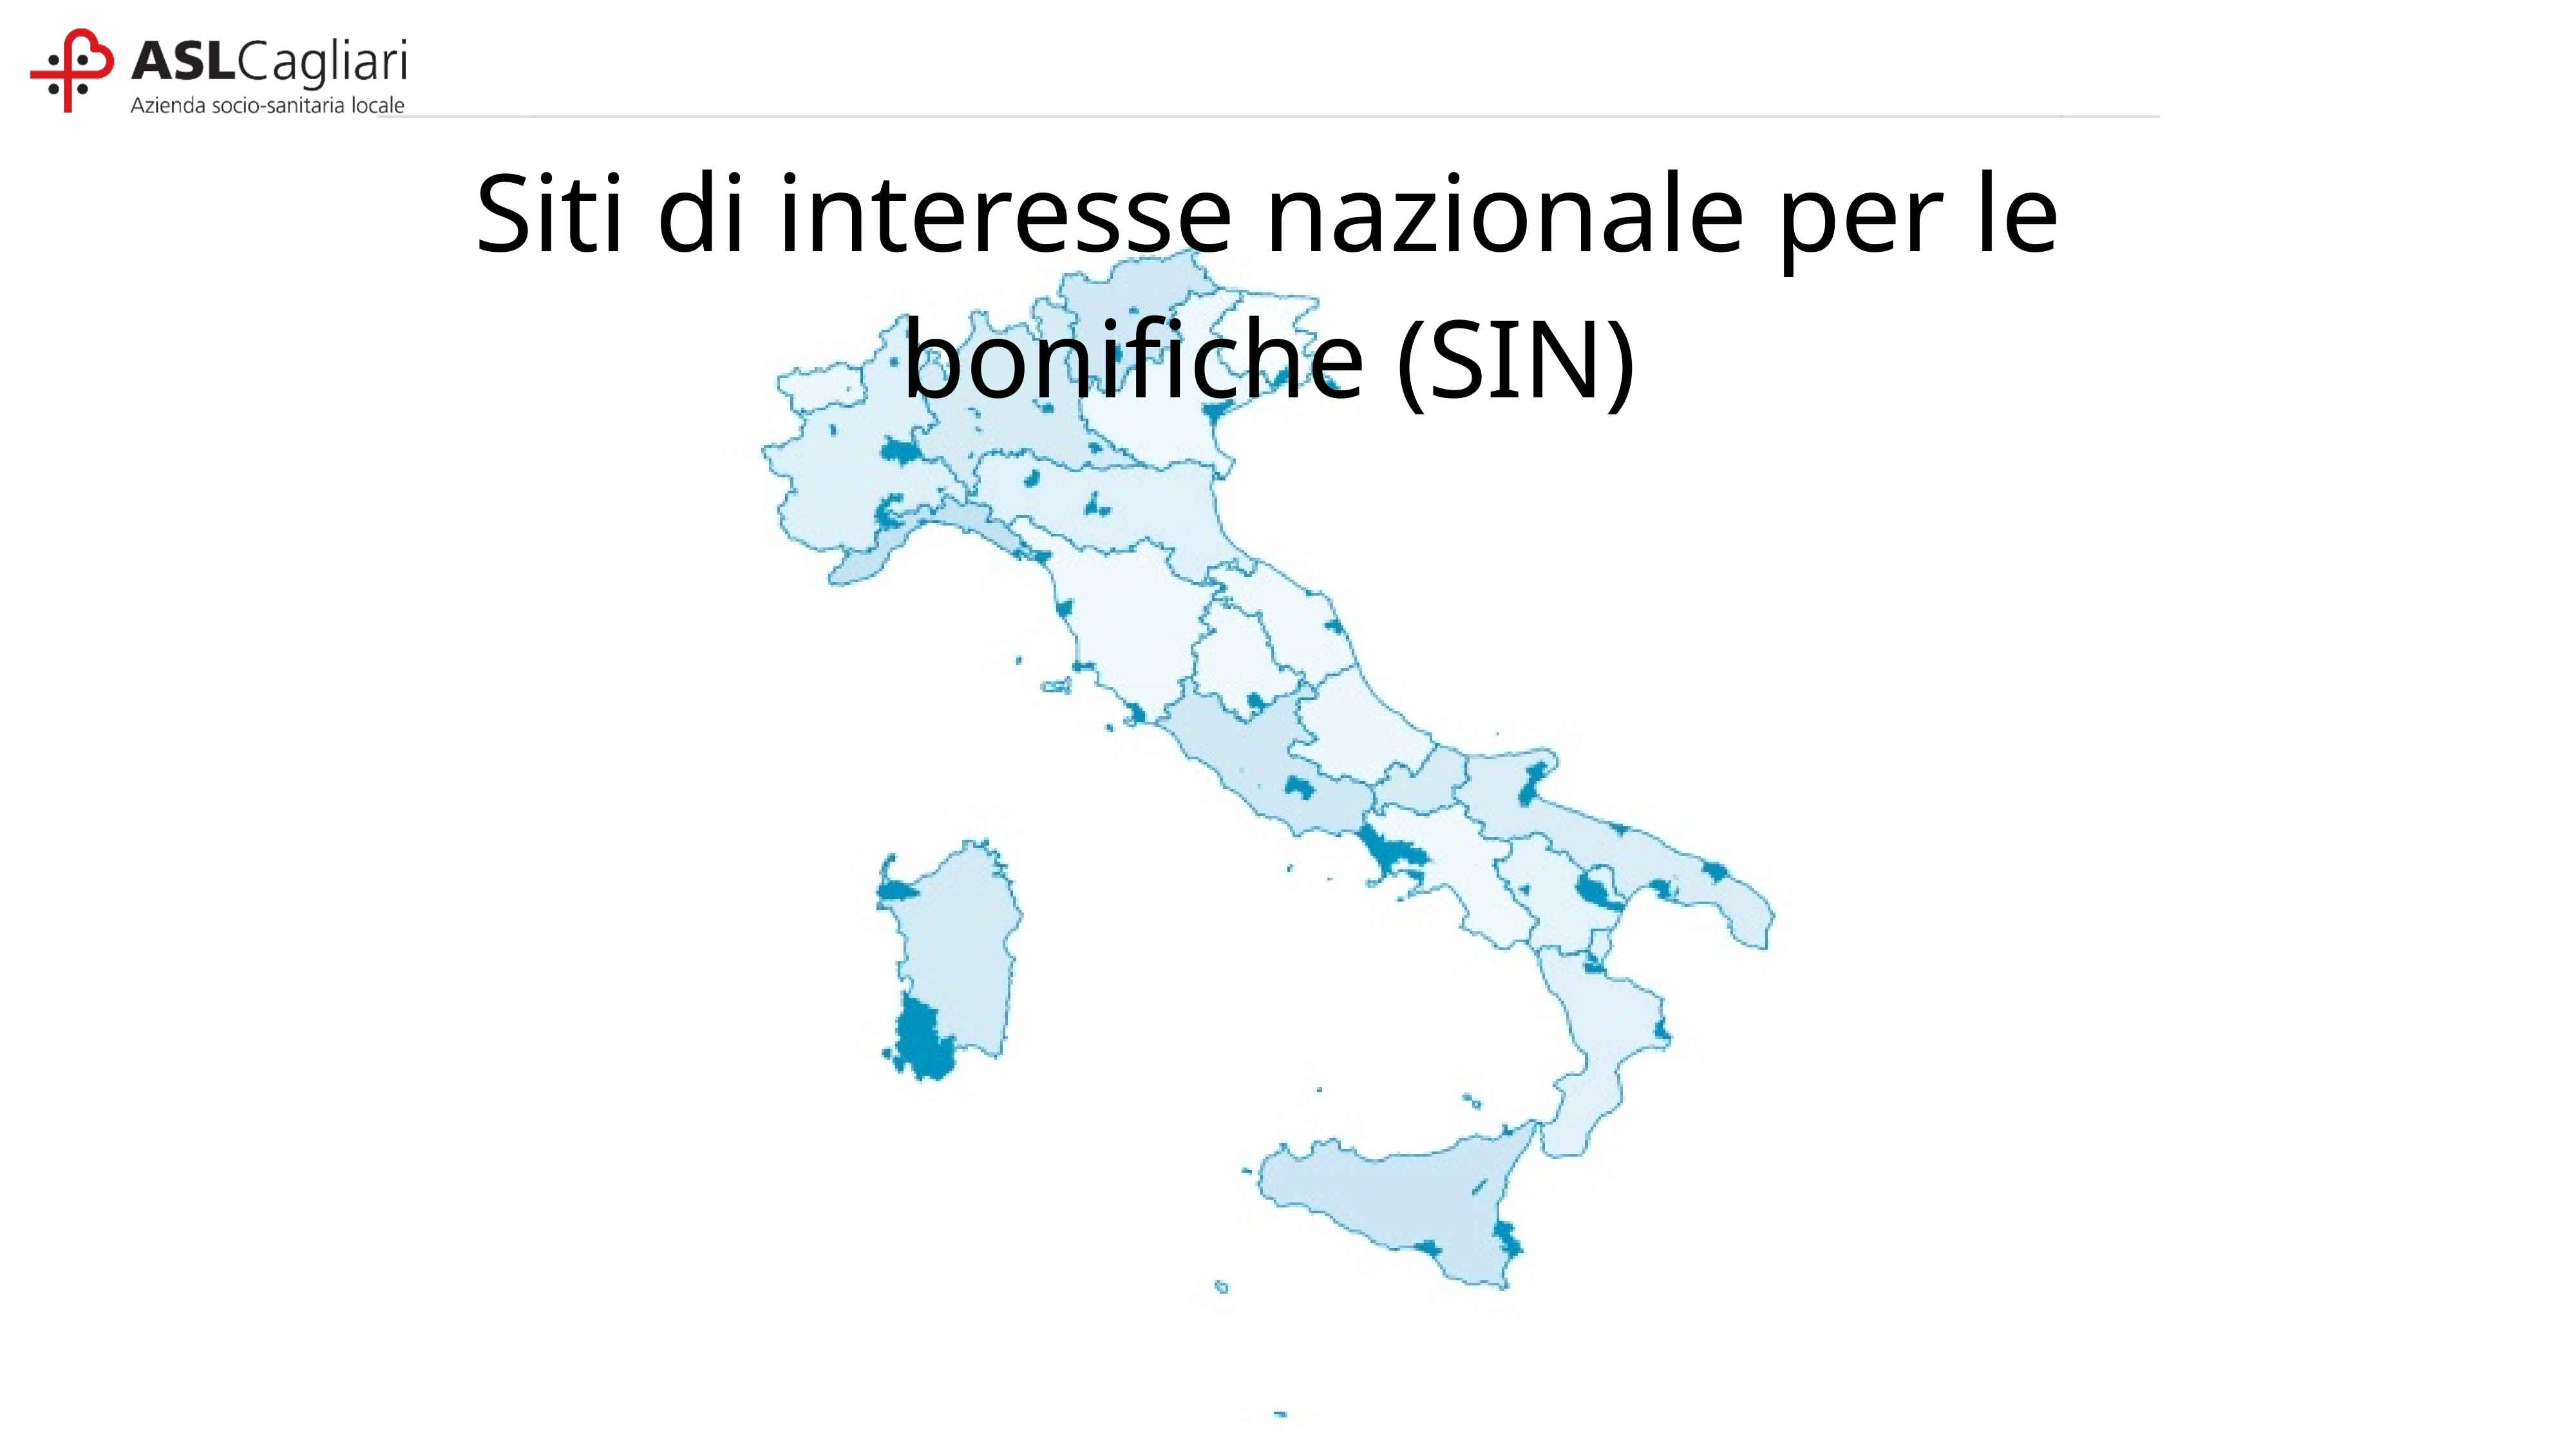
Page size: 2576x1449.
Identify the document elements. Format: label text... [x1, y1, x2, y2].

picture [377, 259, 2160, 1431]
text_box Siti di interesse nazionale per le bonifiche (SIN) [251, 131, 2286, 259]
picture [29, 25, 2160, 131]
